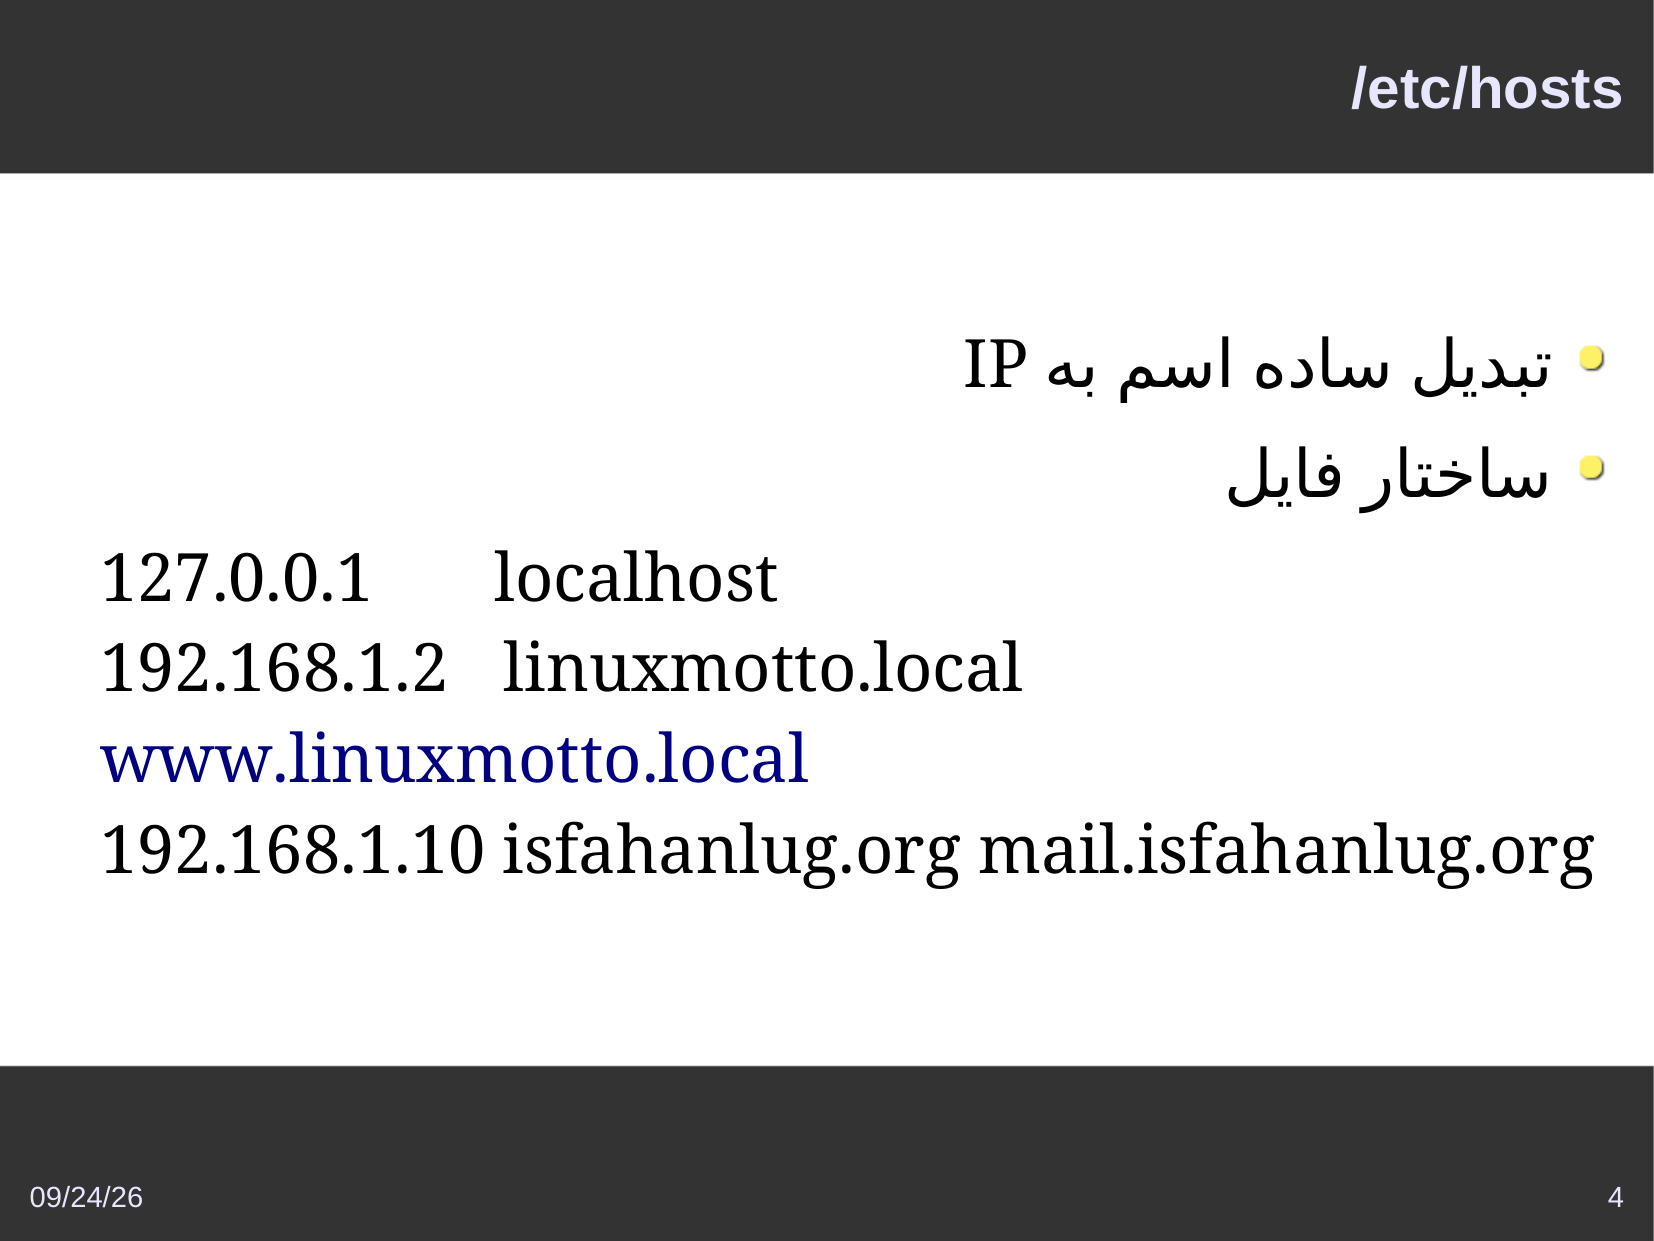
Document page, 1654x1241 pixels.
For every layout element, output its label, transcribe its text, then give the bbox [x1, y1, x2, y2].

list تبدیل ساده اسم به IP ساختار فایل 127.0.0.1 localhost 192.168.1.2 linuxmotto.local www.linuxmotto.local 192.168.1.10 isfahanlug.org mail.isfahanlug.org [29, 206, 1625, 1034]
title /etc/hosts [29, 29, 1625, 148]
picture [0, 0, 1654, 1241]
